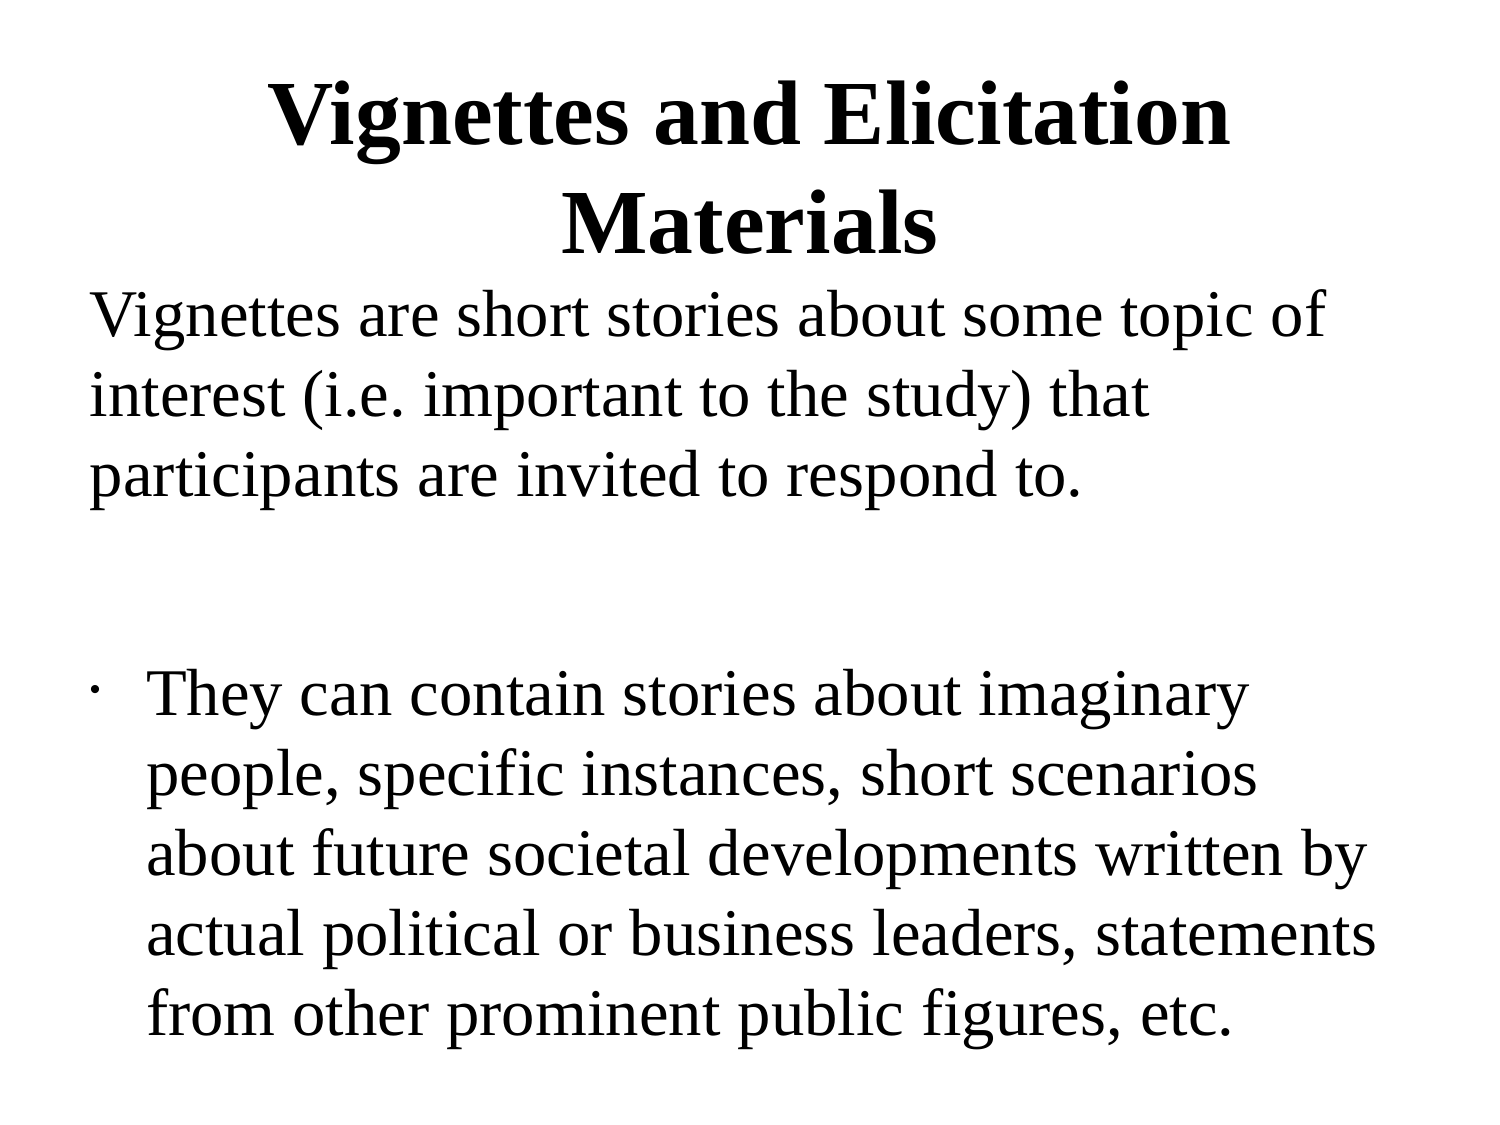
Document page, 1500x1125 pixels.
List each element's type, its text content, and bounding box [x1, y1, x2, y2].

list Vignettes are short stories about some topic of interest (i.e. important to the study) that participants are invited to respond to. They can contain stories about imaginary people, specific instances, short scenarios about future societal developments written by actual political or business leaders, statements from other prominent public figures, etc. [75, 262, 1425, 1005]
title Vignettes and Elicitation Materials [75, 45, 1425, 233]
